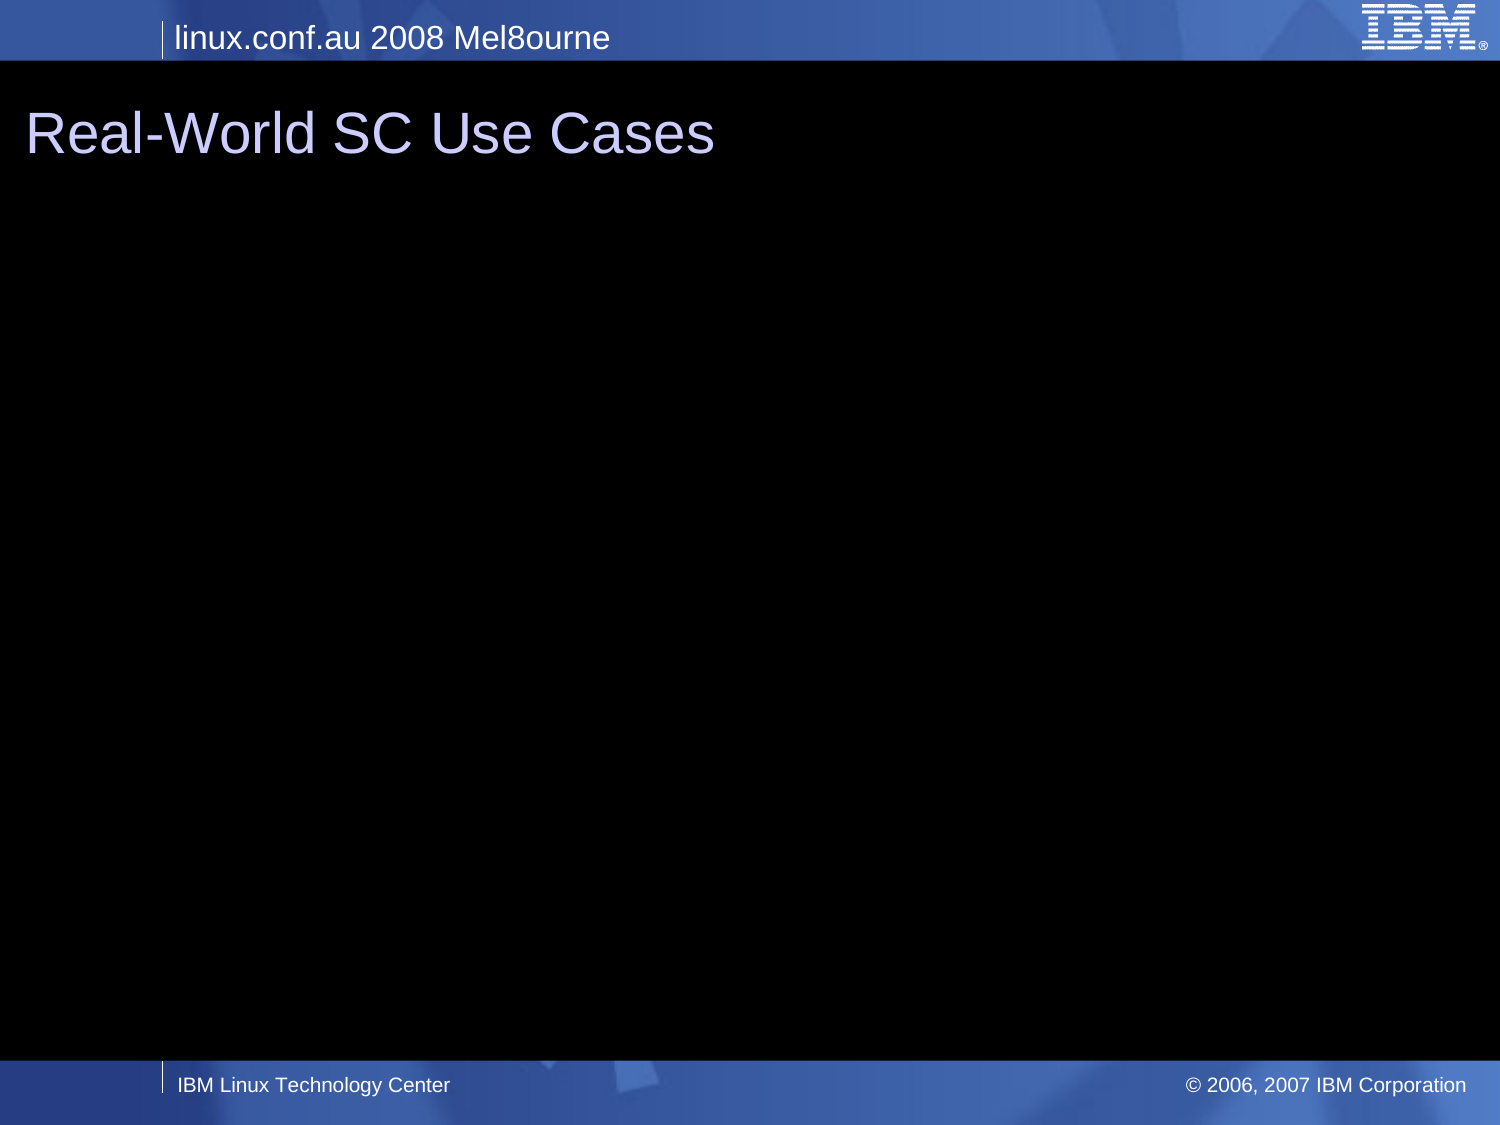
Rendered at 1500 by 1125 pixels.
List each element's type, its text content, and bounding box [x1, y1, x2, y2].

picture [0, 1061, 1500, 1125]
title Real-World SC Use Cases [25, 94, 1378, 177]
picture [0, 0, 1500, 60]
